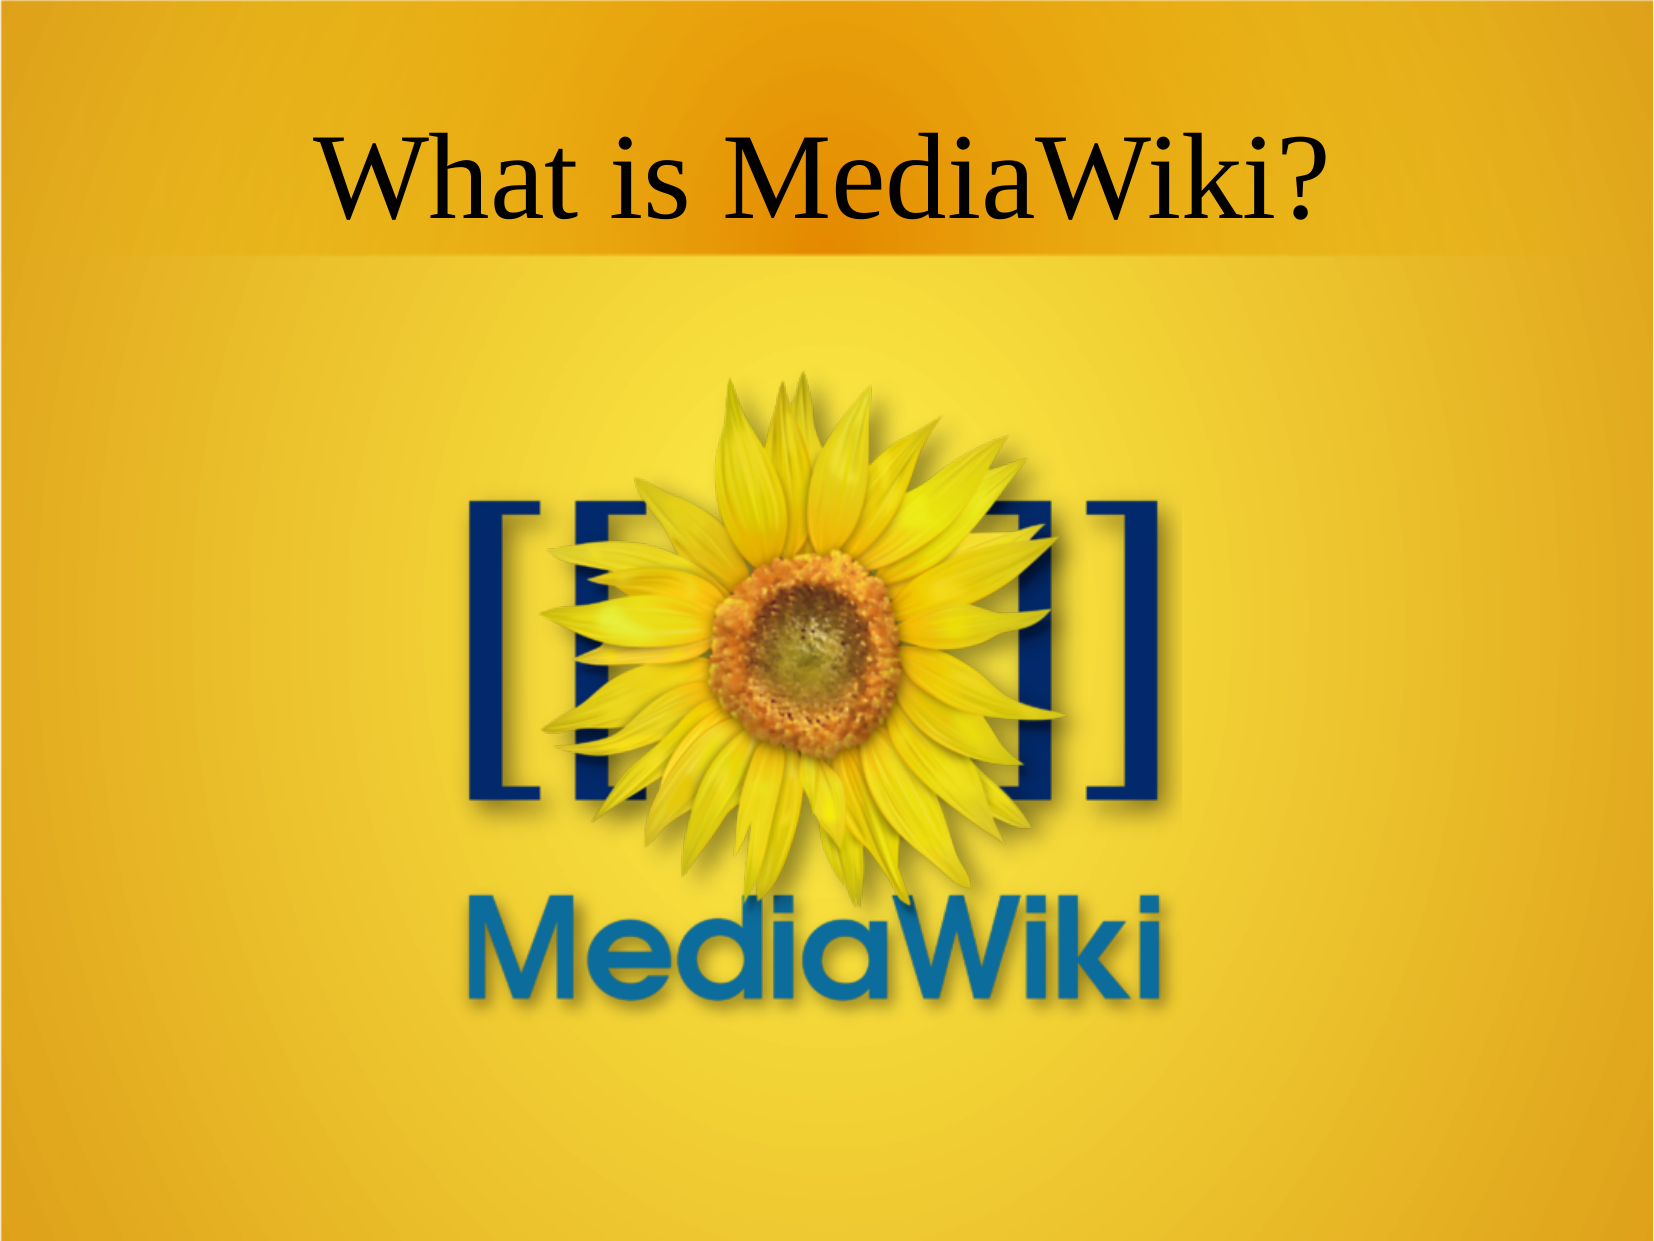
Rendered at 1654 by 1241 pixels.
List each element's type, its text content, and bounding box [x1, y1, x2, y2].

picture [0, 0, 1654, 1241]
title What is MediaWiki? [78, 70, 1567, 278]
